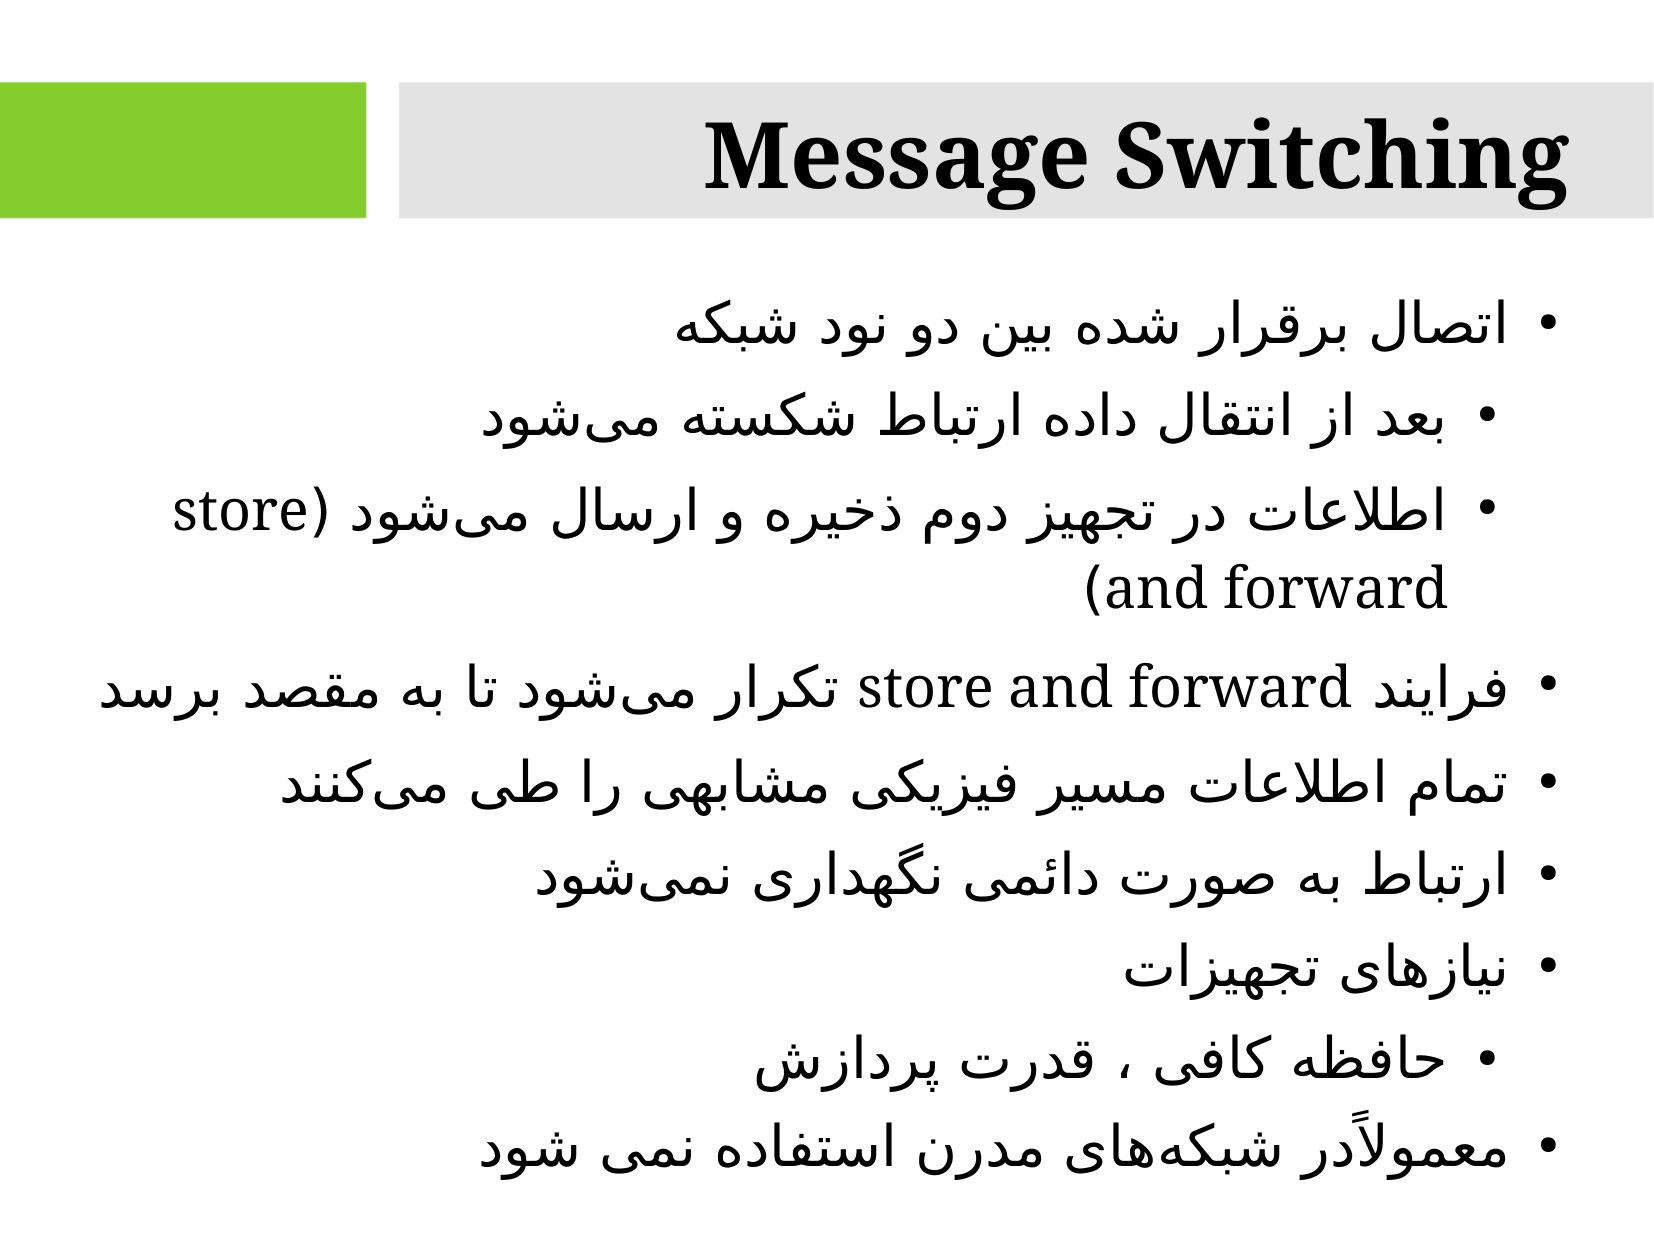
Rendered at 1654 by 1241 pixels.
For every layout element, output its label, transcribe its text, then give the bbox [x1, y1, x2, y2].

list اتصال برقرار شده بین دو نود شبکه بعد از انتقال داده ارتباط شکسته می‌شود اطلاعات در تجهیز دوم ذخیره و ارسال می‌شود (store and forward) فرایند store and forward تکرار می‌شود تا به مقصد برسد تمام اطلاعات مسیر فیزیکی مشابهی را طی می‌کنند ارتباط به صورت دائمی نگهداری نمی‌شود نیازهای تجهیزات حافظه کافی ، قدرت پردازش معمولاًدر شبکه‌های مدرن استفاده نمی شود [82, 290, 1571, 1182]
title Message Switching [82, 49, 1571, 257]
picture [0, 0, 1654, 1241]
